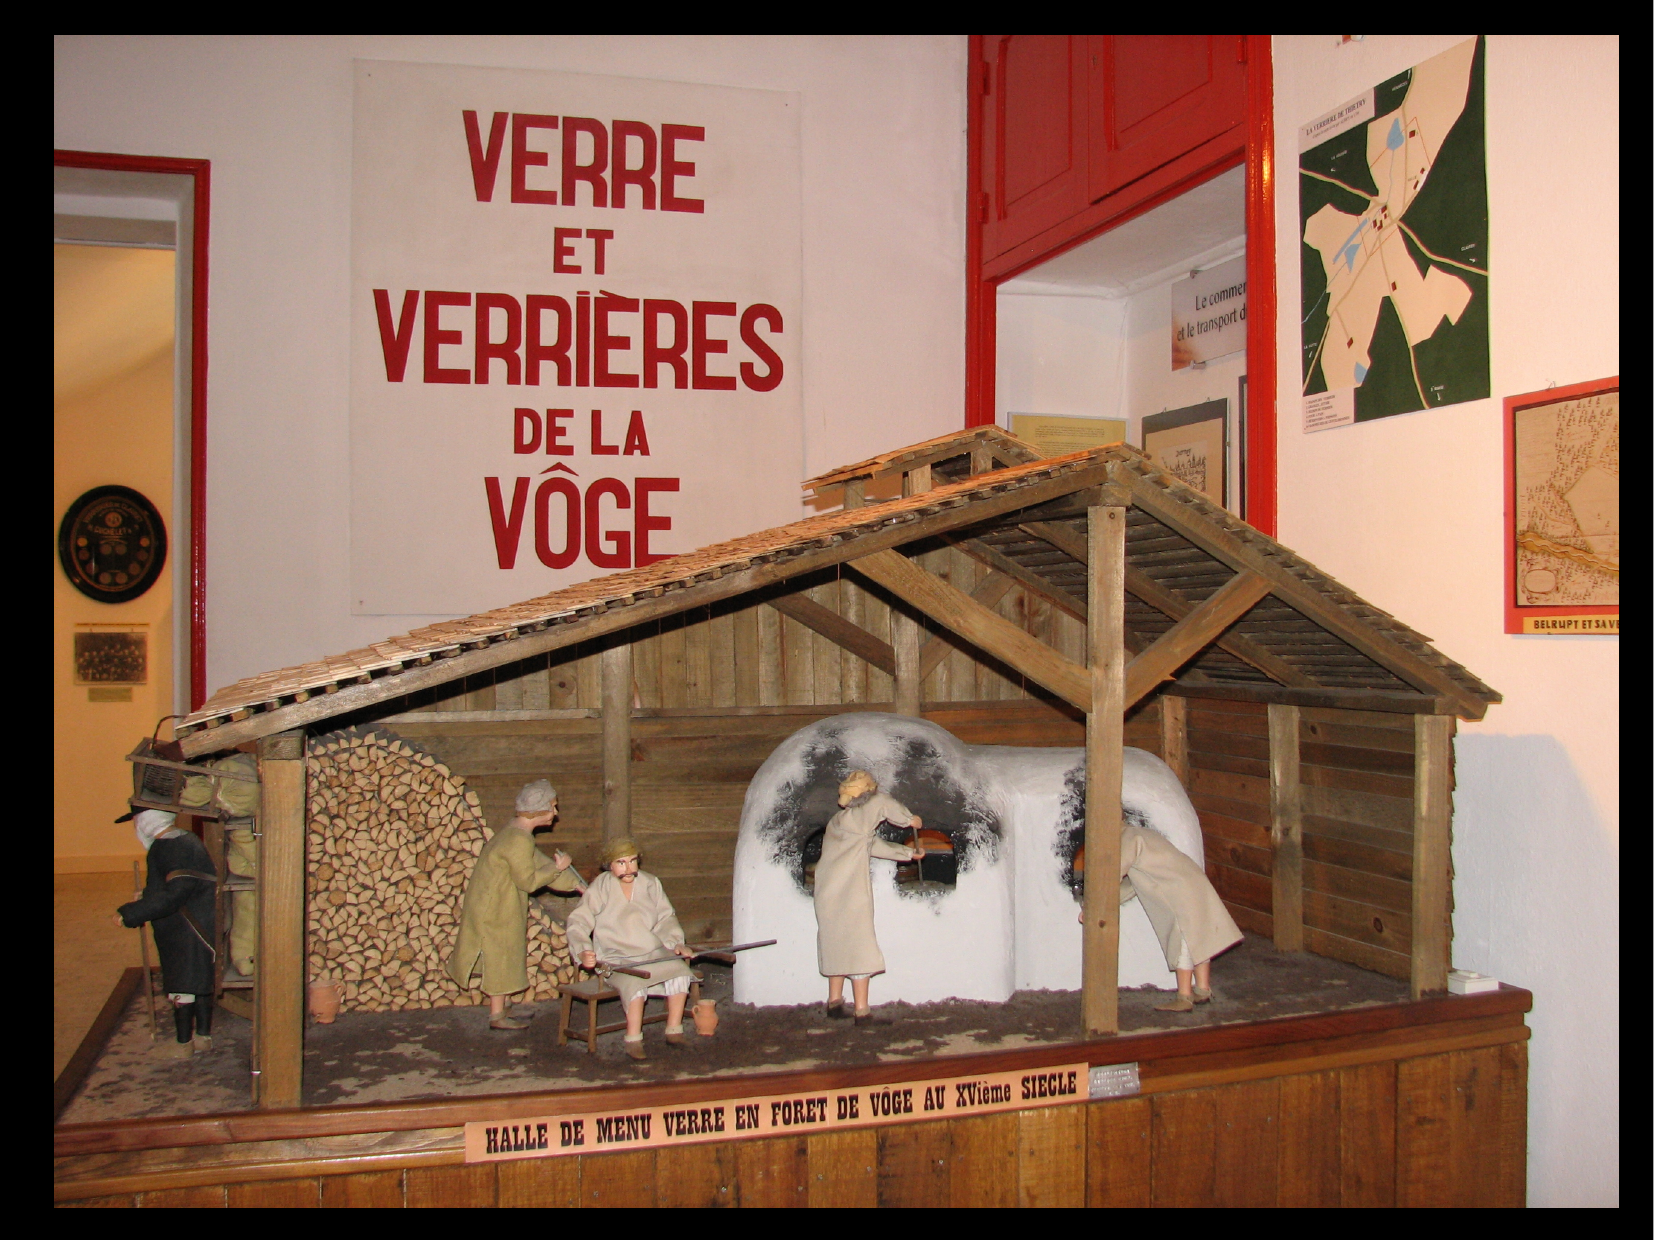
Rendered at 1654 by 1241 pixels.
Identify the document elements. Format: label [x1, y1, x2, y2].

picture [54, 35, 1619, 1208]
